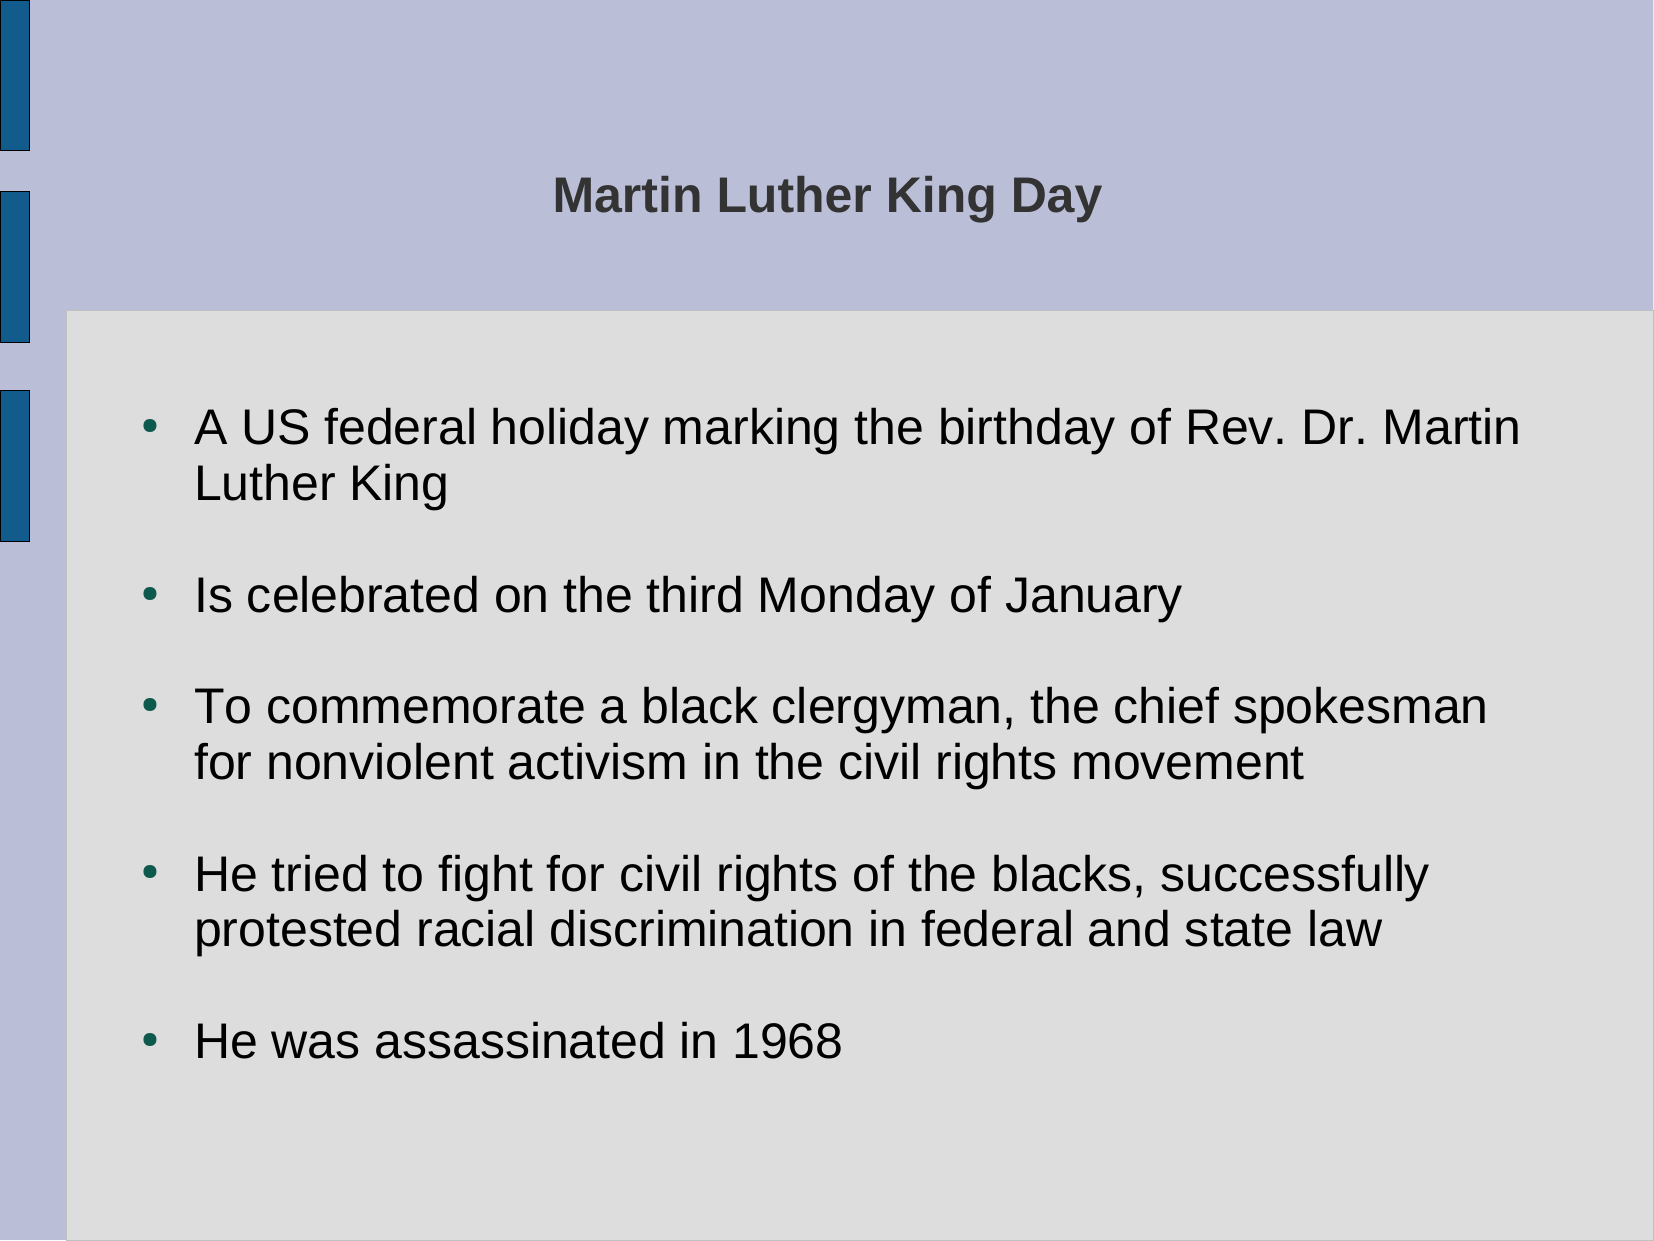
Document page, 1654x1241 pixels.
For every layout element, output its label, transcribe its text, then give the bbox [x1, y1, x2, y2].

list A US federal holiday marking the birthday of Rev. Dr. Martin Luther King Is celebrated on the third Monday of January To commemorate a black clergyman, the chief spokesman for nonviolent activism in the civil rights movement He tried to fight for civil rights of the blacks, successfully protested racial discrimination in federal and state law He was assassinated in 1968 [123, 399, 1536, 1182]
title Martin Luther King Day [121, 91, 1534, 299]
